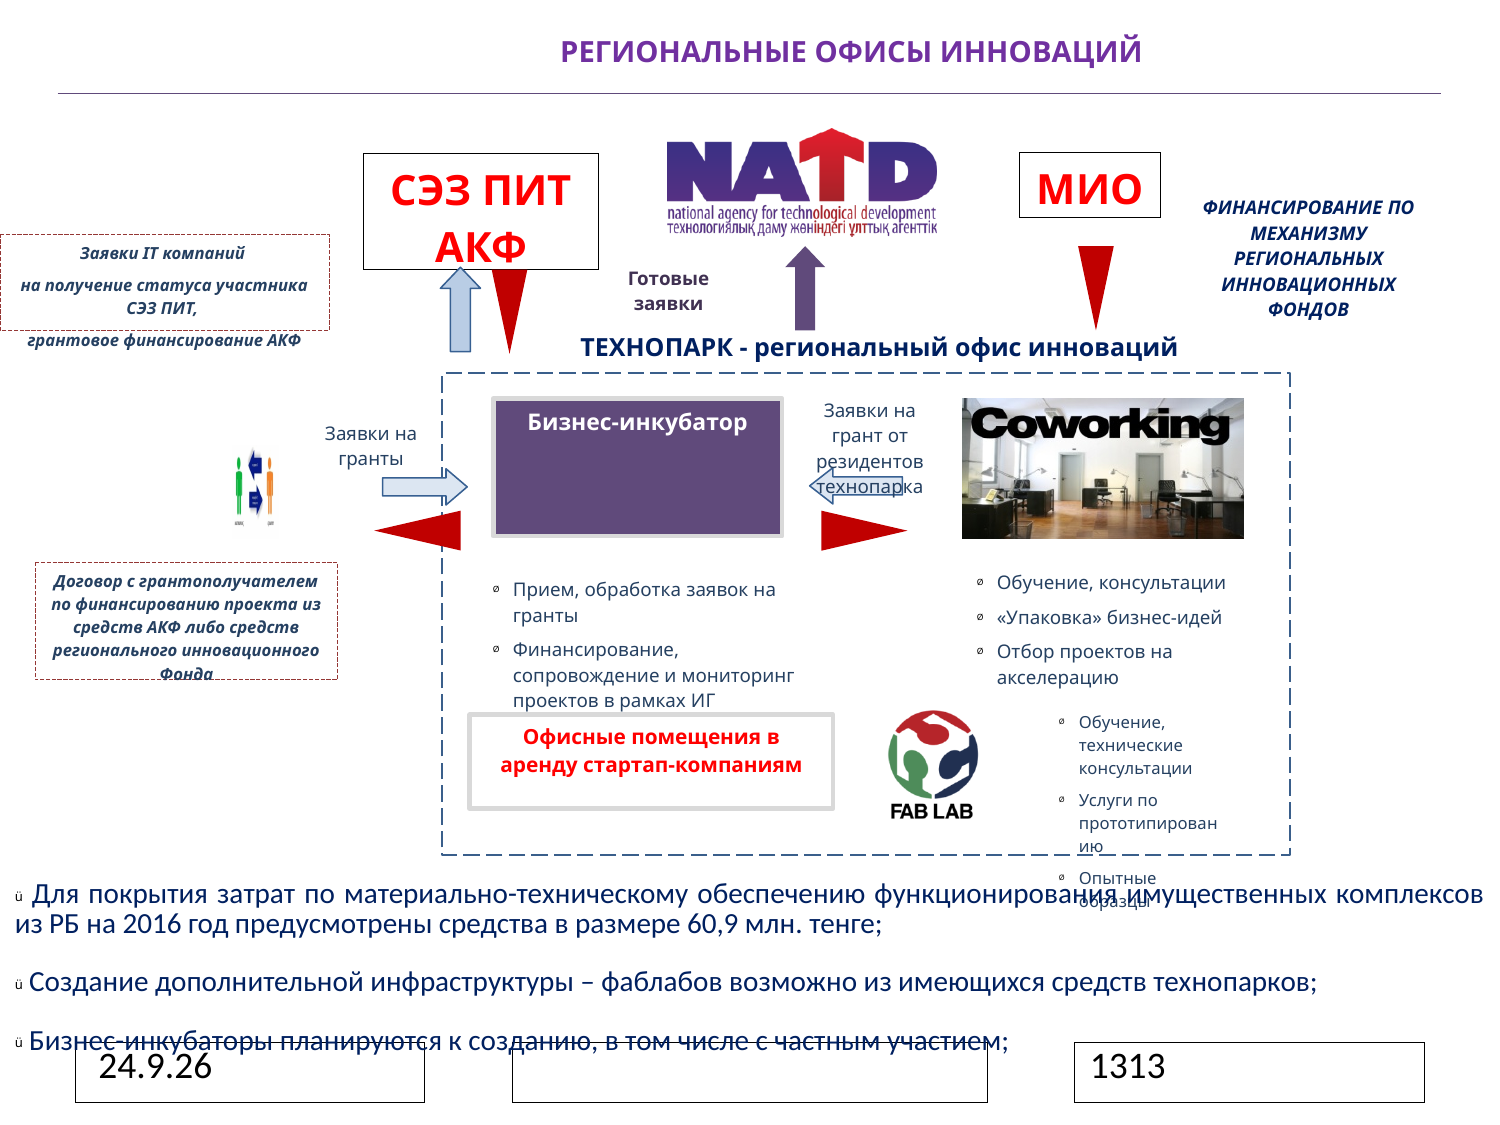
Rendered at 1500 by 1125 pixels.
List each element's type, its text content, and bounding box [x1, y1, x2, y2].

text_box Заявки на гранты [299, 412, 443, 469]
text_box Готовые заявки [609, 257, 728, 315]
text_box ФИНАНСИРОВАНИЕ ПО МЕХАНИЗМУ РЕГИОНАЛЬНЫХ ИННОВАЦИОННЫХ ФОНДОВ [1164, 187, 1454, 317]
slide_number 66 [1074, 1042, 1425, 1103]
picture [667, 128, 937, 237]
text_box Обучение, технические консультации Услуги по прототипированию Опытные образцы [1044, 703, 1243, 852]
text_box СЭЗ ПИТ АКФ [363, 153, 599, 270]
picture [232, 445, 279, 540]
text_box Договор с грантополучателем по финансированию проекта из средств АКФ либо средств регионального инновационного Фонда [35, 562, 338, 680]
text_box Заявки IT компаний на получение статуса участника СЭЗ ПИТ, грантовое финансирование АКФ [0, 234, 329, 331]
text_box [821, 510, 908, 551]
text_box [785, 246, 826, 331]
text_box Офисные помещения в аренду стартап-компаниям [469, 714, 833, 809]
text_box МИО [1019, 152, 1161, 218]
text_box РЕГИОНАЛЬНЫЕ ОФИСЫ ИННОВАЦИЙ [163, 23, 1500, 59]
text_box Прием, обработка заявок на гранты Финансирование, сопровождение и мониторинг проектов в рамках ИГ [478, 569, 830, 703]
text_box [1078, 246, 1114, 331]
text_box ТЕХНОПАРК - региональный офис инноваций [504, 322, 1255, 375]
text_box Для покрытия затрат по материально-техническому обеспечению функционирования имущественных комплексов из РБ на 2016 год предусмотрены средства в размере 60,9 млн. тенге; Создание дополнительной инфраструктуры – фаблабов возможно из имеющихся средств технопарков; Бизнес-инкубаторы планируются к созданию, в том числе с частным участием; [0, 874, 1500, 1102]
text_box Обучение, консультации «Упаковка» бизнес-идей Отбор проектов на акселерацию [962, 562, 1252, 681]
text_box Бизнес-инкубатор [493, 398, 782, 537]
picture [879, 703, 984, 819]
text_box [382, 468, 468, 505]
text_box [440, 267, 481, 352]
text_box Заявки на грант от резидентов технопарка [786, 389, 954, 469]
text_box [374, 510, 461, 551]
text_box [809, 469, 903, 504]
text_box [491, 269, 528, 354]
picture [962, 398, 1244, 539]
